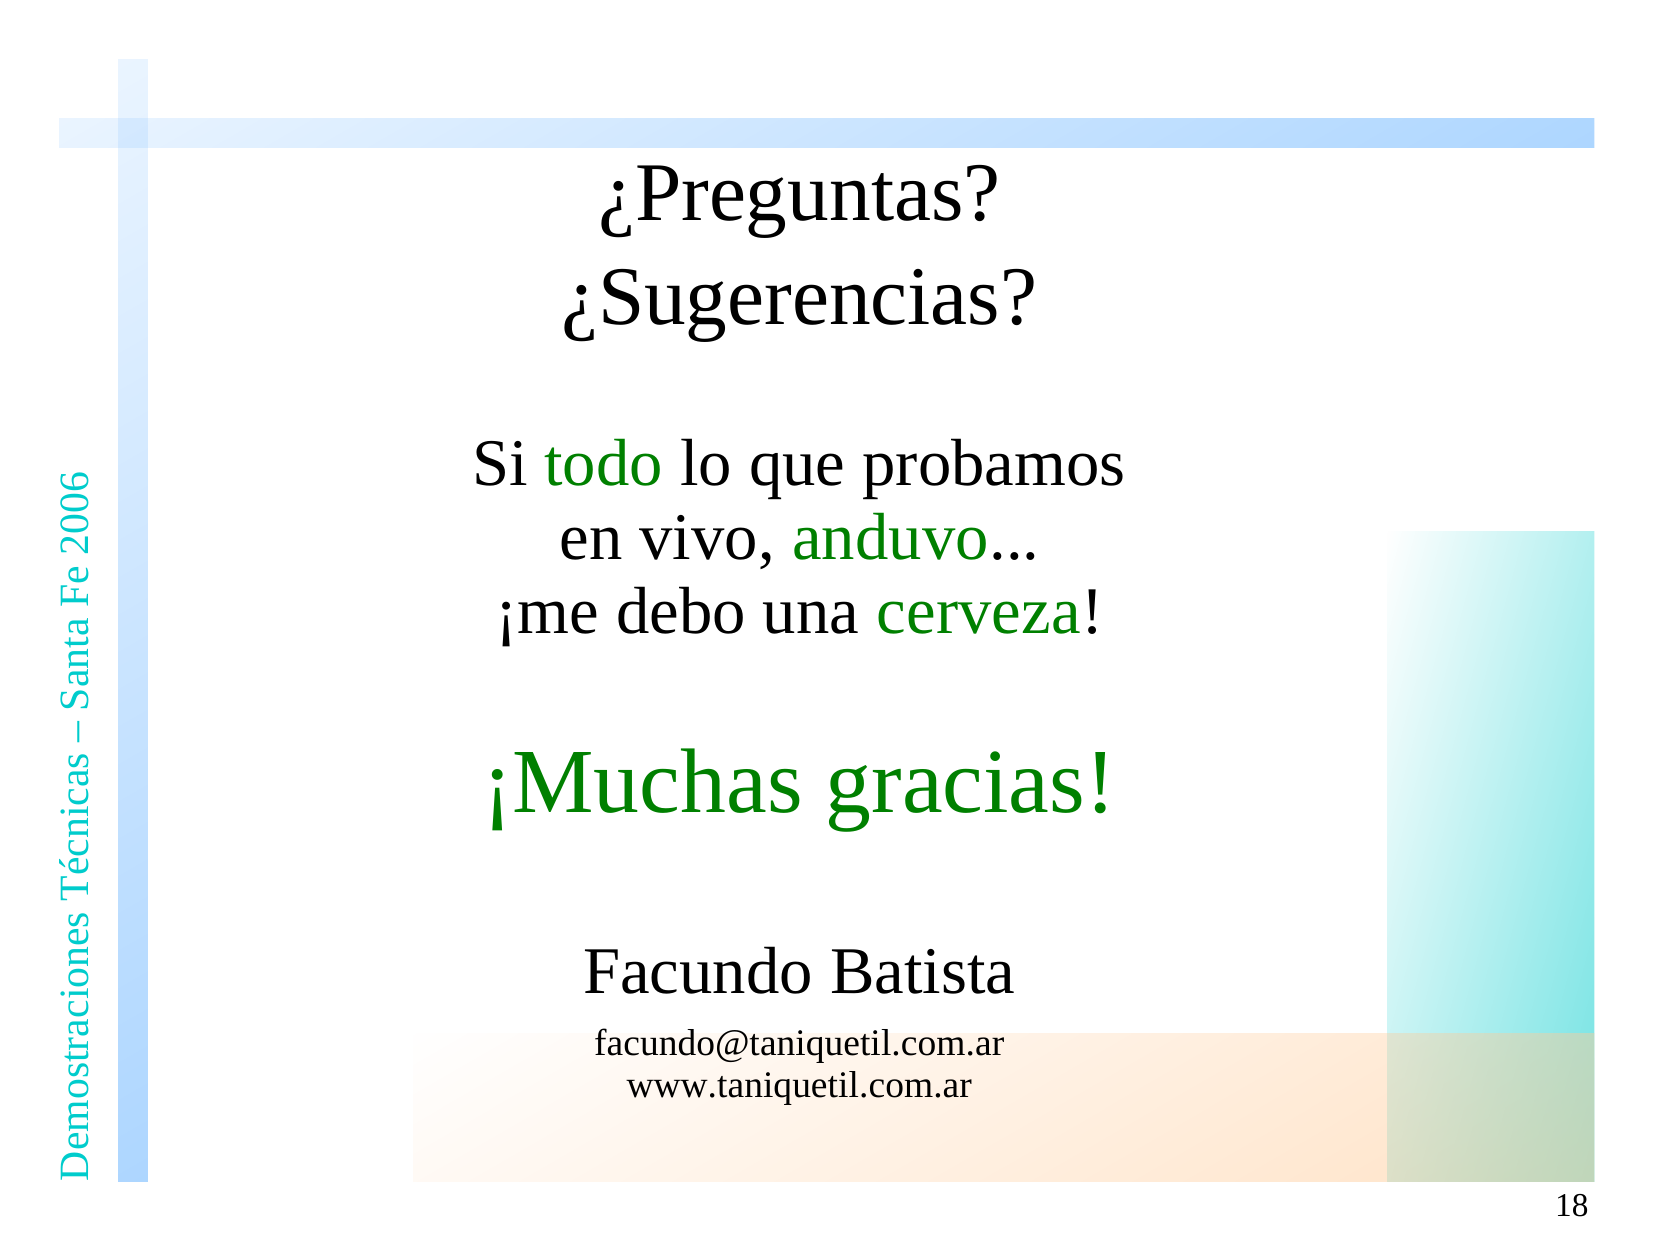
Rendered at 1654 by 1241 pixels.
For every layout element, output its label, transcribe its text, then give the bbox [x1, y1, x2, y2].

text_box ¿Preguntas? ¿Sugerencias? Si todo lo que probamos en vivo, anduvo... ¡me debo una cerveza! ¡Muchas gracias! Facundo Batista facundo@taniquetil.com.ar www.taniquetil.com.ar [472, 146, 1152, 1178]
